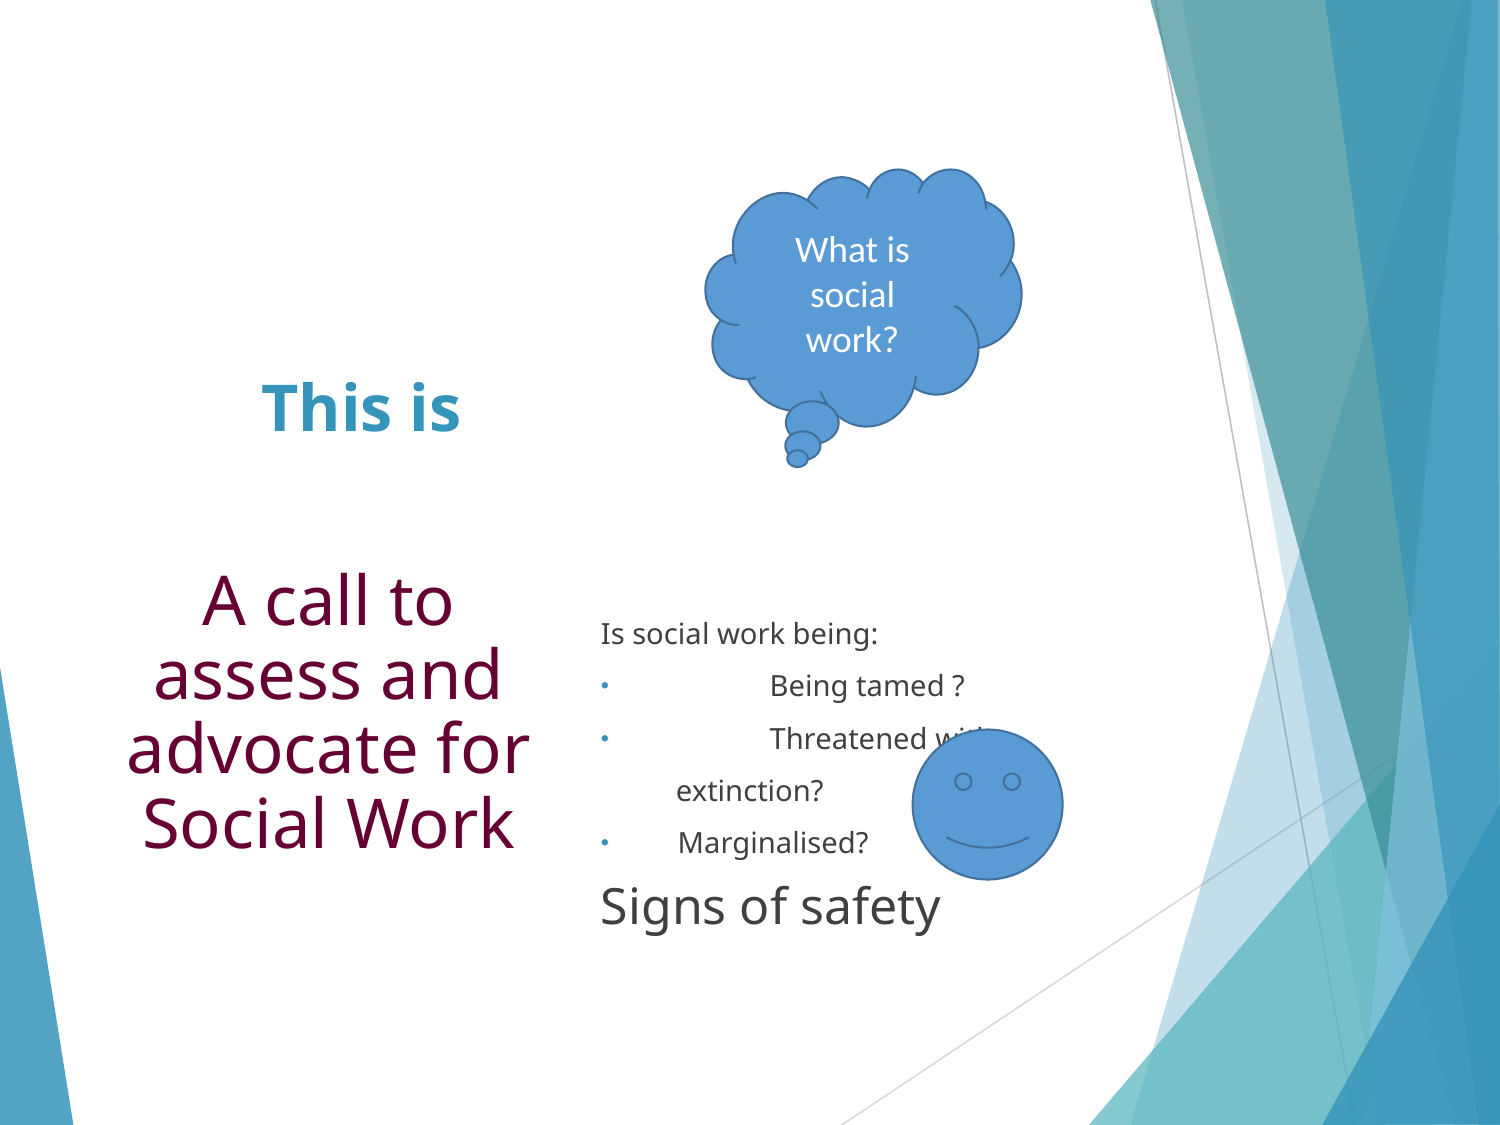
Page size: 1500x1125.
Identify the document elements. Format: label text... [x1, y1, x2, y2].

text_box [912, 729, 1063, 880]
list A call to assess and advocate for Social Work [99, 455, 558, 880]
list Is social work being: Being tamed ? Threatened with extinction? Marginalised? Signs of safety [585, 84, 1142, 992]
text_box What is social work? [705, 169, 1022, 468]
title This is [99, 84, 558, 455]
